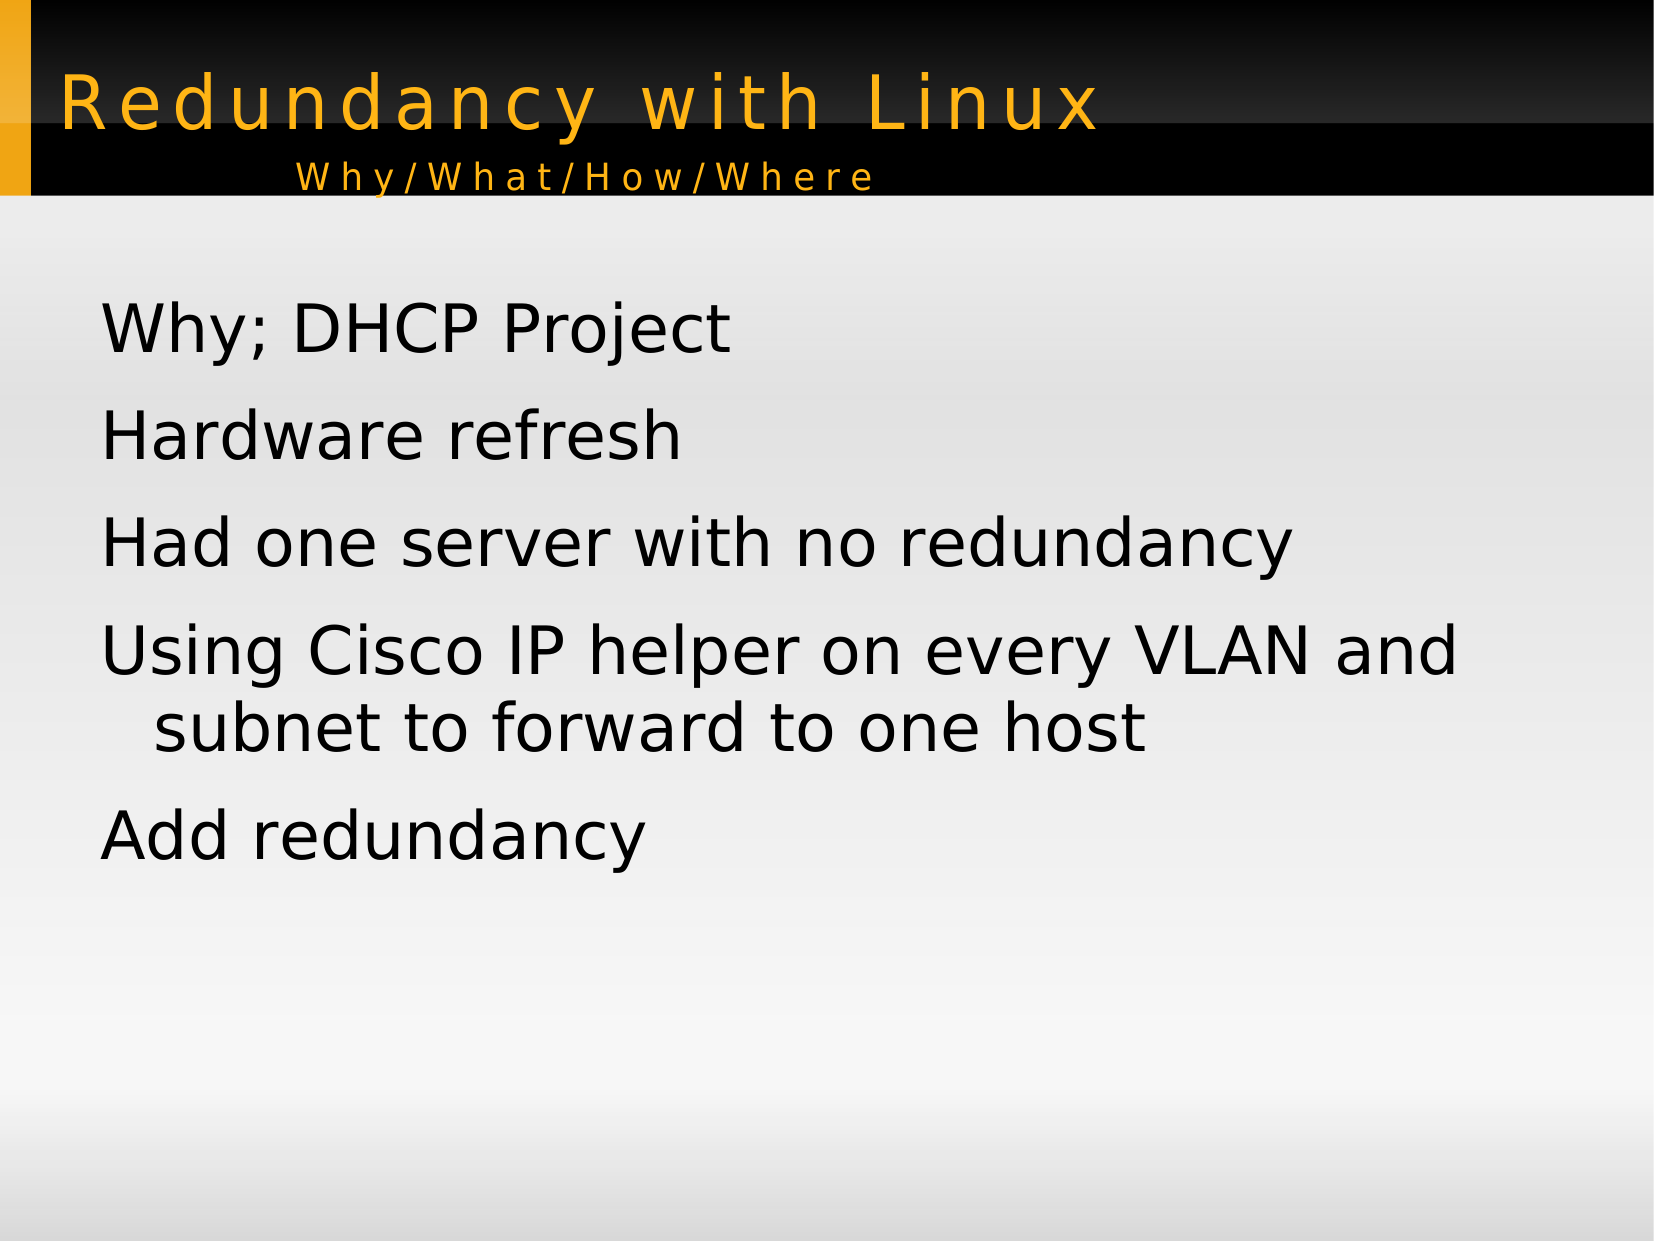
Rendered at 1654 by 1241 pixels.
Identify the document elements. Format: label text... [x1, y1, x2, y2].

title Redundancy with Linux [59, 29, 1270, 178]
picture [0, 0, 1654, 1241]
title Why/What/How/Where [295, 118, 1063, 237]
list Why; DHCP Project Hardware refresh Had one server with no redundancy Using Cisco IP helper on every VLAN and subnet to forward to one host Add redundancy [82, 290, 1571, 1109]
